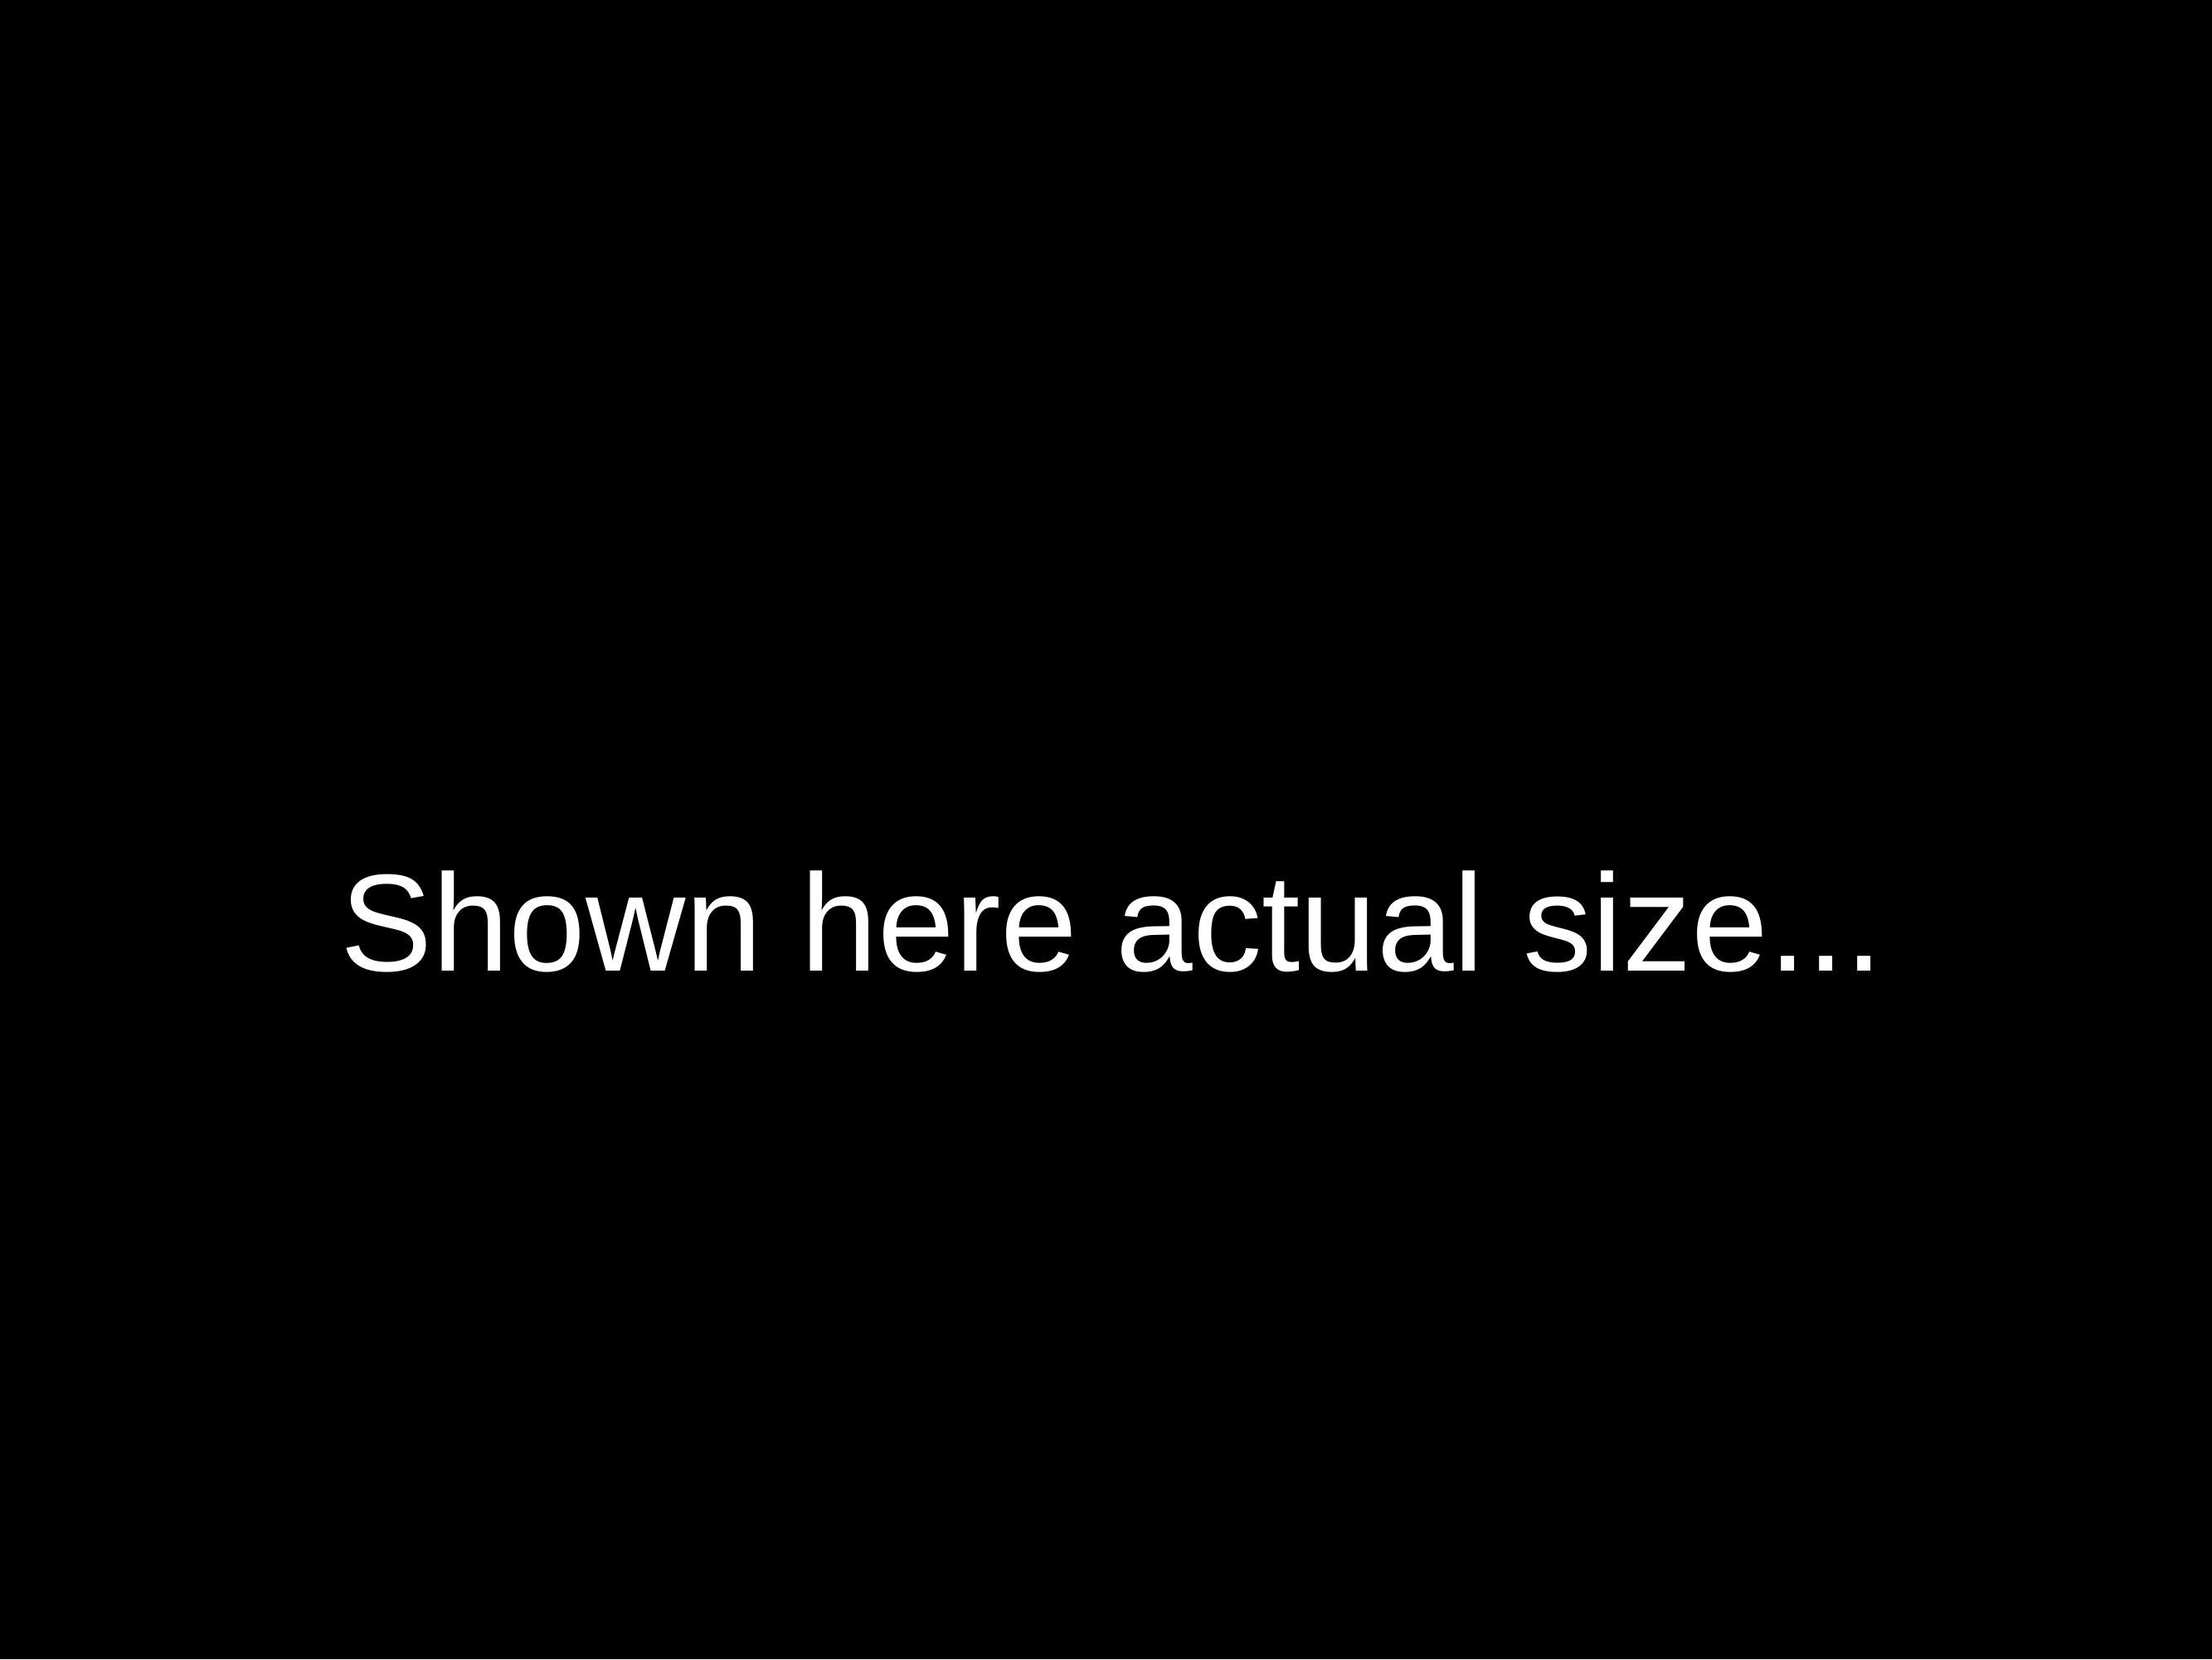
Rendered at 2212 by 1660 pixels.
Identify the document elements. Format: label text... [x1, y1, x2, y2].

text_box Shown here actual size... [152, 842, 2059, 1000]
